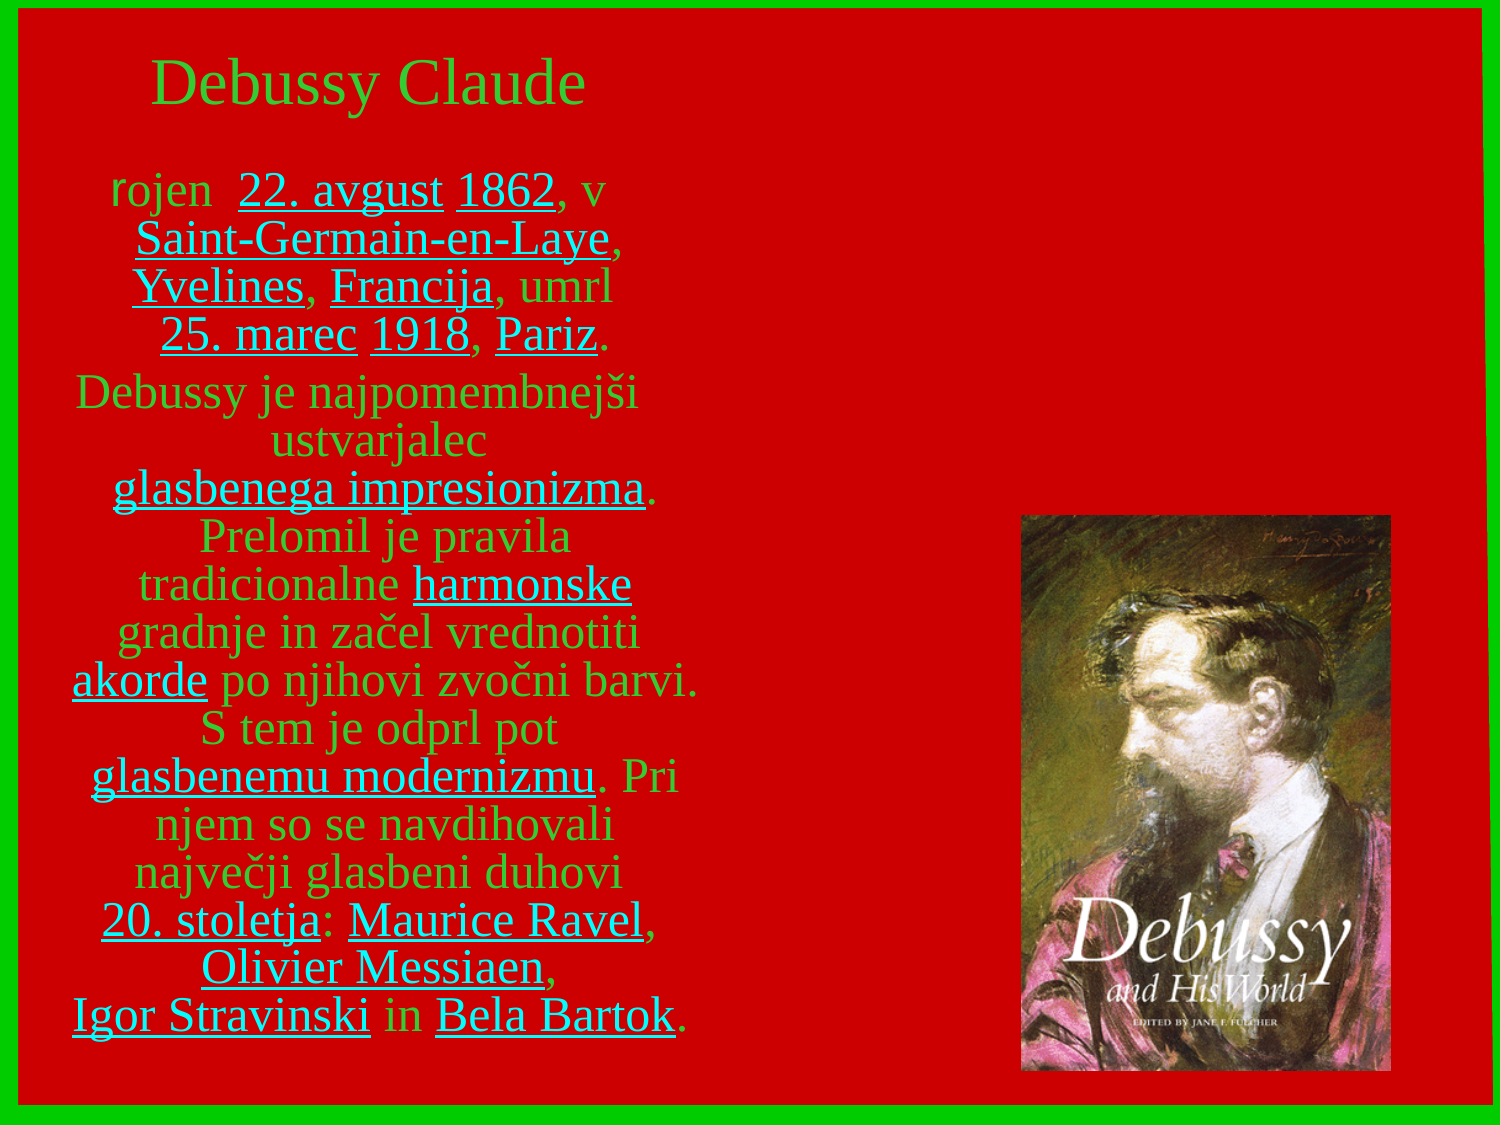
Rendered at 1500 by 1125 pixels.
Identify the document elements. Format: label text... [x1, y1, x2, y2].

picture [1021, 515, 1391, 1071]
list rojen 22. avgust 1862, v Saint-Germain-en-Laye, Yvelines, Francija, umrl 25. marec 1918, Pariz. Debussy je najpomembnejši ustvarjalec glasbenega impresionizma. Prelomil je pravila tradicionalne harmonske gradnje in začel vrednotiti akorde po njihovi zvočni barvi. S tem je odprl pot glasbenemu modernizmu. Pri njem so se navdihovali največji glasbeni duhovi 20. stoletja: Maurice Ravel, Olivier Messiaen, Igor Stravinski in Bela Bartok. [19, 160, 715, 1105]
text_box Debussy Claude [135, 30, 1376, 126]
